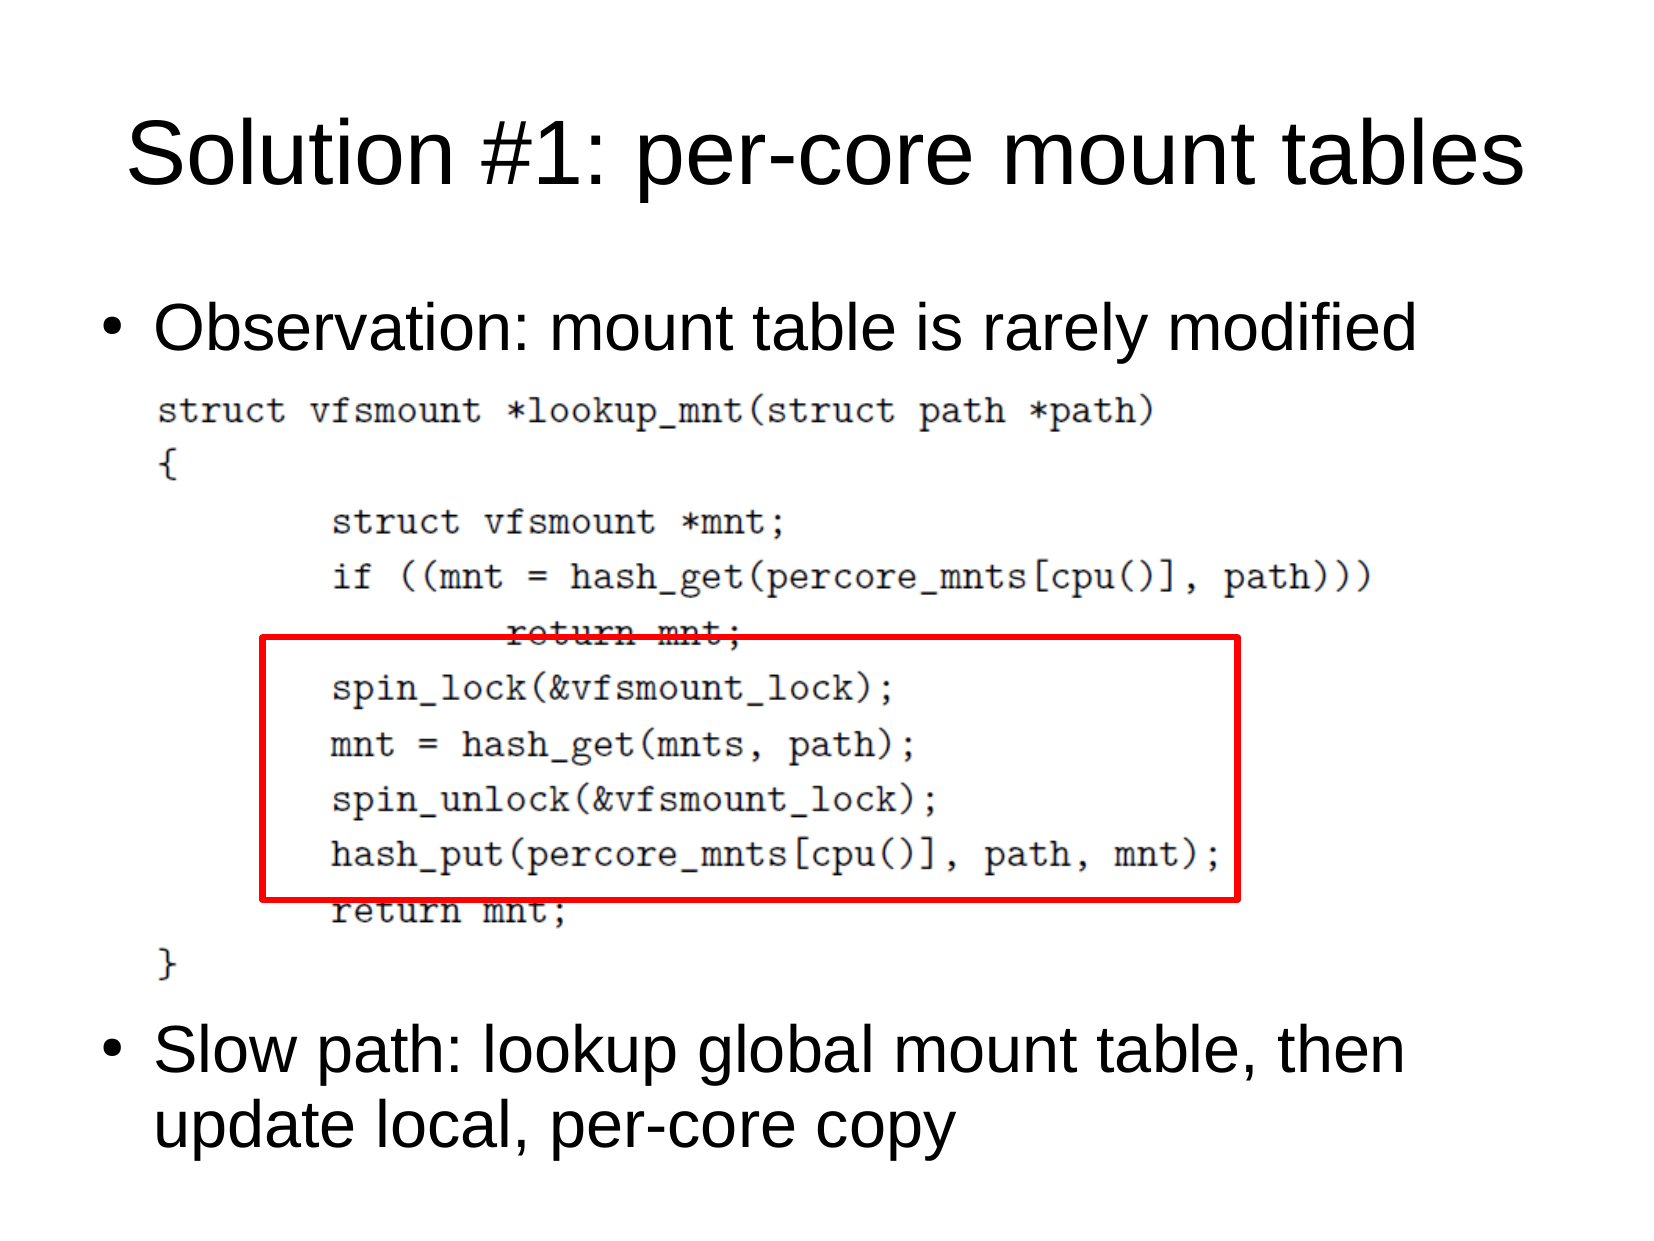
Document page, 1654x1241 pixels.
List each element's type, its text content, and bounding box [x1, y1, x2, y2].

list Observation: mount table is rarely modified [82, 290, 1571, 413]
picture [145, 388, 1388, 1001]
title Solution #1: per-core mount tables [82, 49, 1571, 257]
list Slow path: lookup global mount table, then update local, per-core copy [82, 1012, 1571, 1201]
